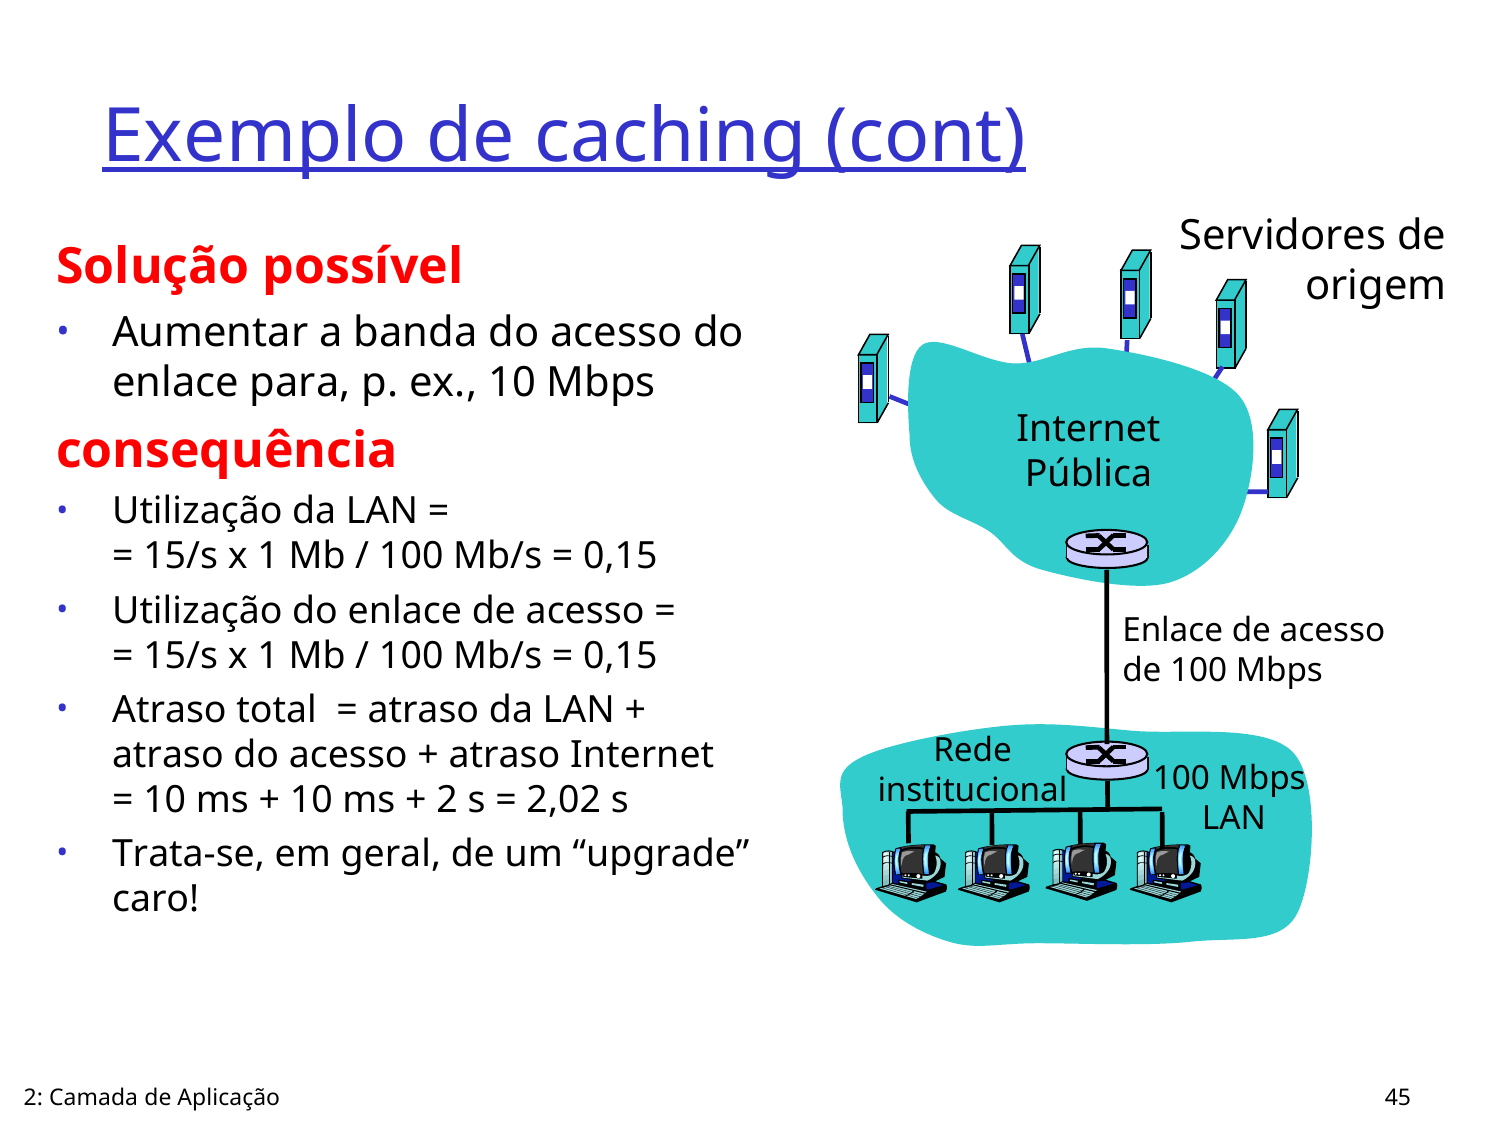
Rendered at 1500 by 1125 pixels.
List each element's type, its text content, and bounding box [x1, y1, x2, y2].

title Exemplo de caching (cont) [87, 37, 1363, 225]
text_box [840, 756, 906, 894]
text_box Enlace de acesso de 100 Mbps [1107, 600, 1401, 697]
list Solução possível Aumentar a banda do acesso do enlace para, p. ex., 10 Mbps consequência Utilização da LAN = = 15/s x 1 Mb / 100 Mb/s = 0,15 Utilização do enlace de acesso = = 15/s x 1 Mb / 100 Mb/s = 0,15 Atraso total = atraso da LAN + atraso do acesso + atraso Internet = 10 ms + 10 ms + 2 s = 2,02 s Trata-se, em geral, de um “upgrade” caro! [41, 226, 769, 1048]
text_box [1216, 316, 1245, 369]
text_box [1010, 245, 1040, 335]
text_box [1083, 726, 1289, 807]
picture [1045, 842, 1119, 901]
text_box Servidores de origem [1164, 200, 1462, 316]
text_box [858, 334, 889, 424]
text_box Rede institucional [862, 720, 1083, 817]
text_box [882, 812, 1312, 946]
text_box 100 Mbps LAN [1138, 748, 1321, 844]
picture [875, 843, 949, 903]
text_box [1120, 250, 1151, 339]
text_box Internet Pública [1001, 396, 1176, 503]
text_box [1267, 409, 1298, 499]
text_box [908, 341, 1254, 586]
picture [957, 843, 1031, 903]
picture [1129, 843, 1203, 903]
